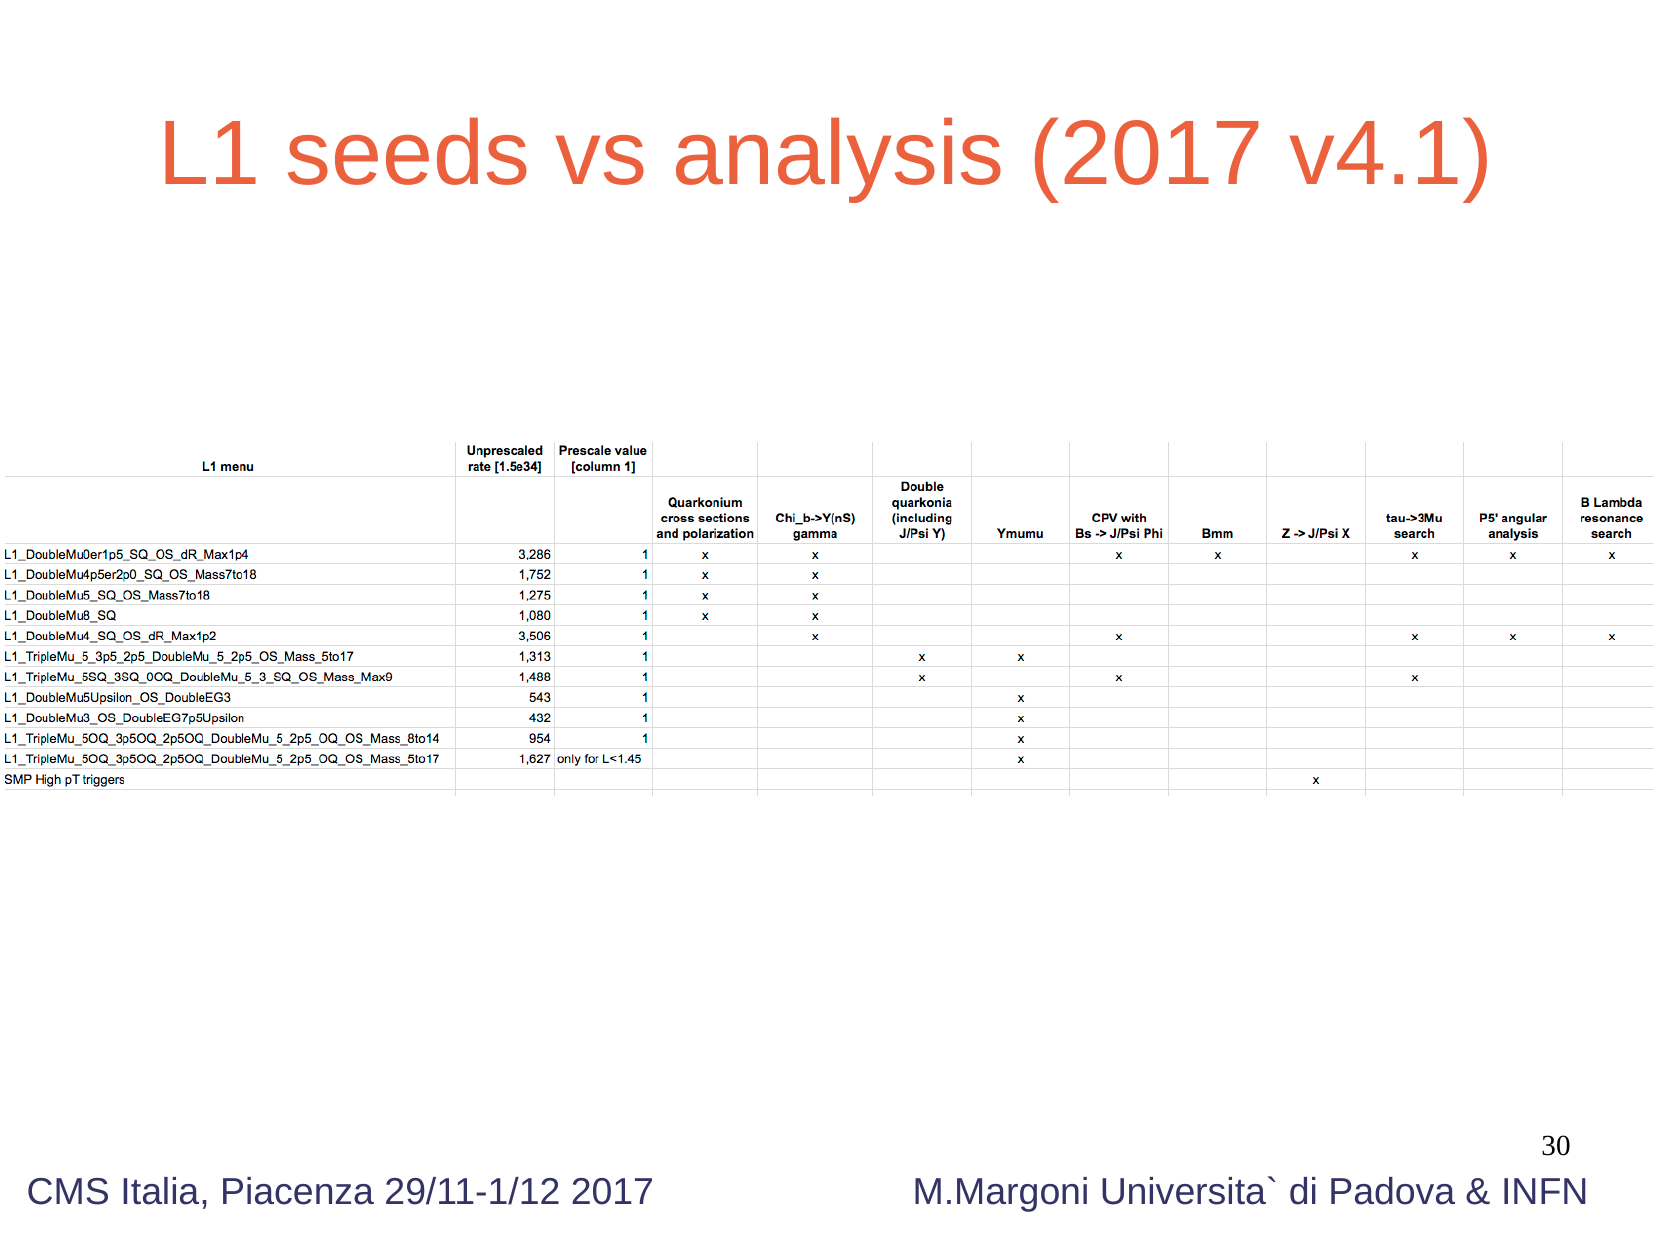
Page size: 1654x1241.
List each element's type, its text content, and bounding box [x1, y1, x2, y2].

picture [5, 442, 1654, 796]
title L1 seeds vs analysis (2017 v4.1) [82, 49, 1571, 257]
text_box CMS Italia, Piacenza 29/11-1/12 2017 M.Margoni Universita` di Padova & INFN [11, 1163, 1642, 1221]
